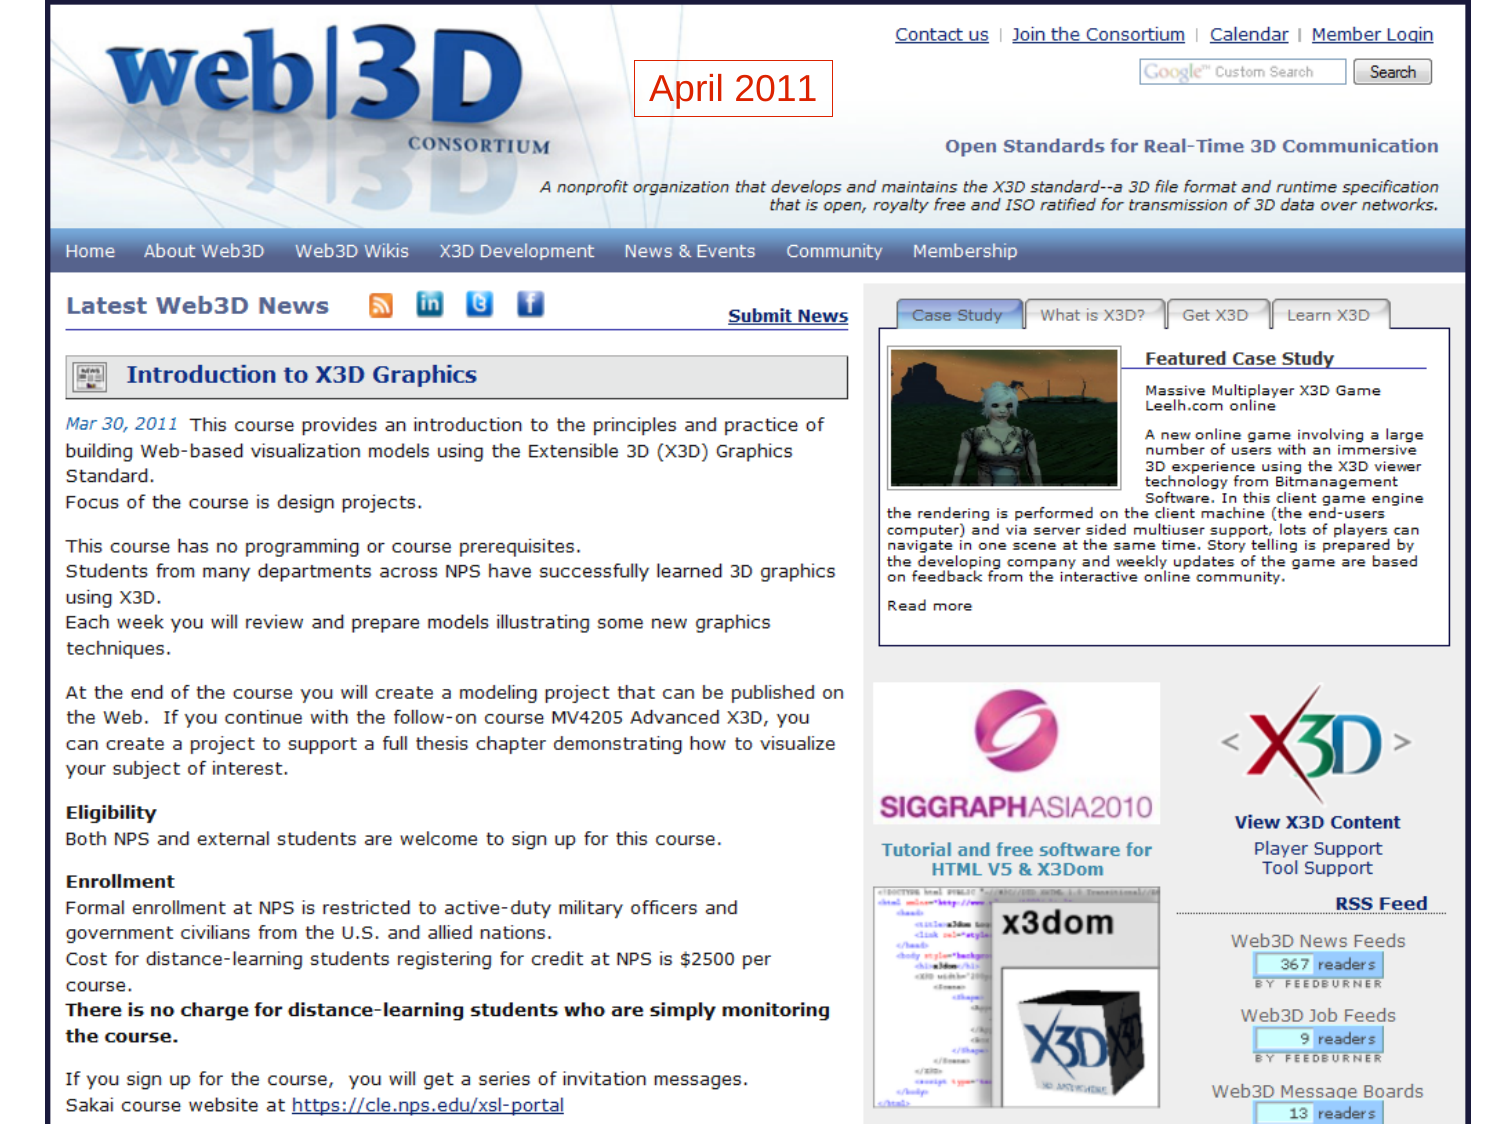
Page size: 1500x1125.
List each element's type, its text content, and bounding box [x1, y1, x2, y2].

picture [45, 0, 1471, 1124]
text_box April 2011 [634, 60, 833, 117]
